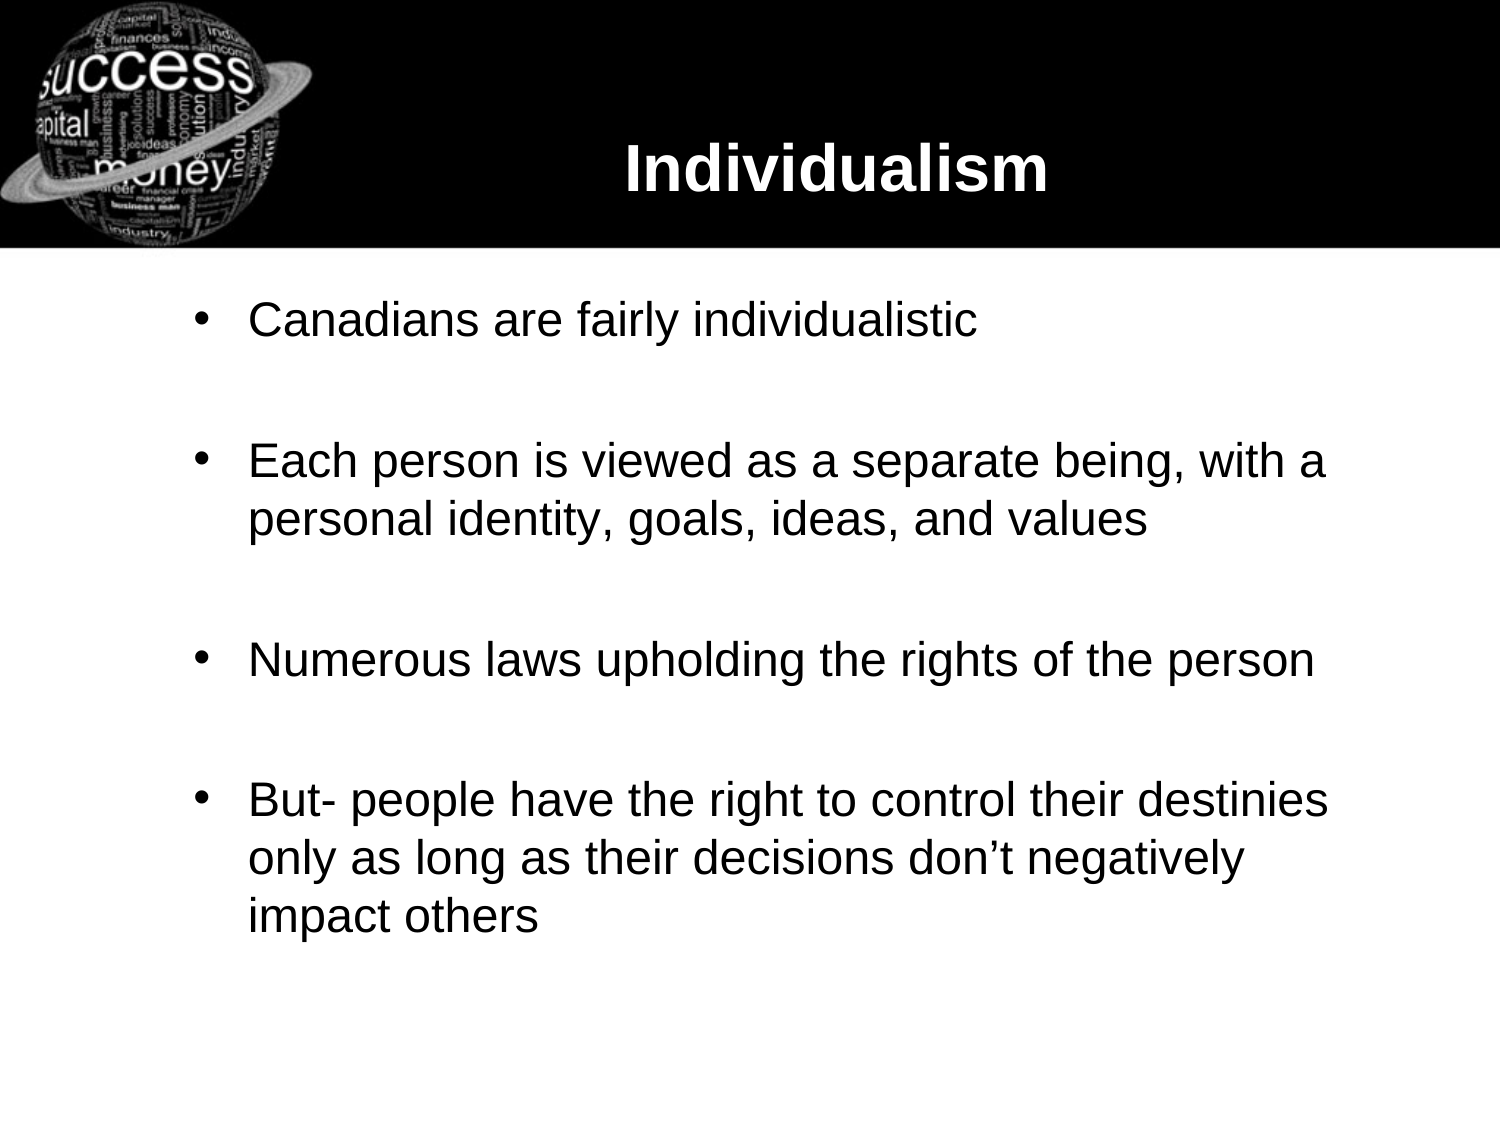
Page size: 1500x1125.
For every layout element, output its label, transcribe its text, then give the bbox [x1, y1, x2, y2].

title Individualism [249, 12, 1425, 238]
picture [0, 0, 1500, 1125]
list Canadians are fairly individualistic Each person is viewed as a separate being, with a personal identity, goals, ideas, and values Numerous laws upholding the rights of the person But- people have the right to control their destinies only as long as their decisions don’t negatively impact others [178, 280, 1350, 961]
